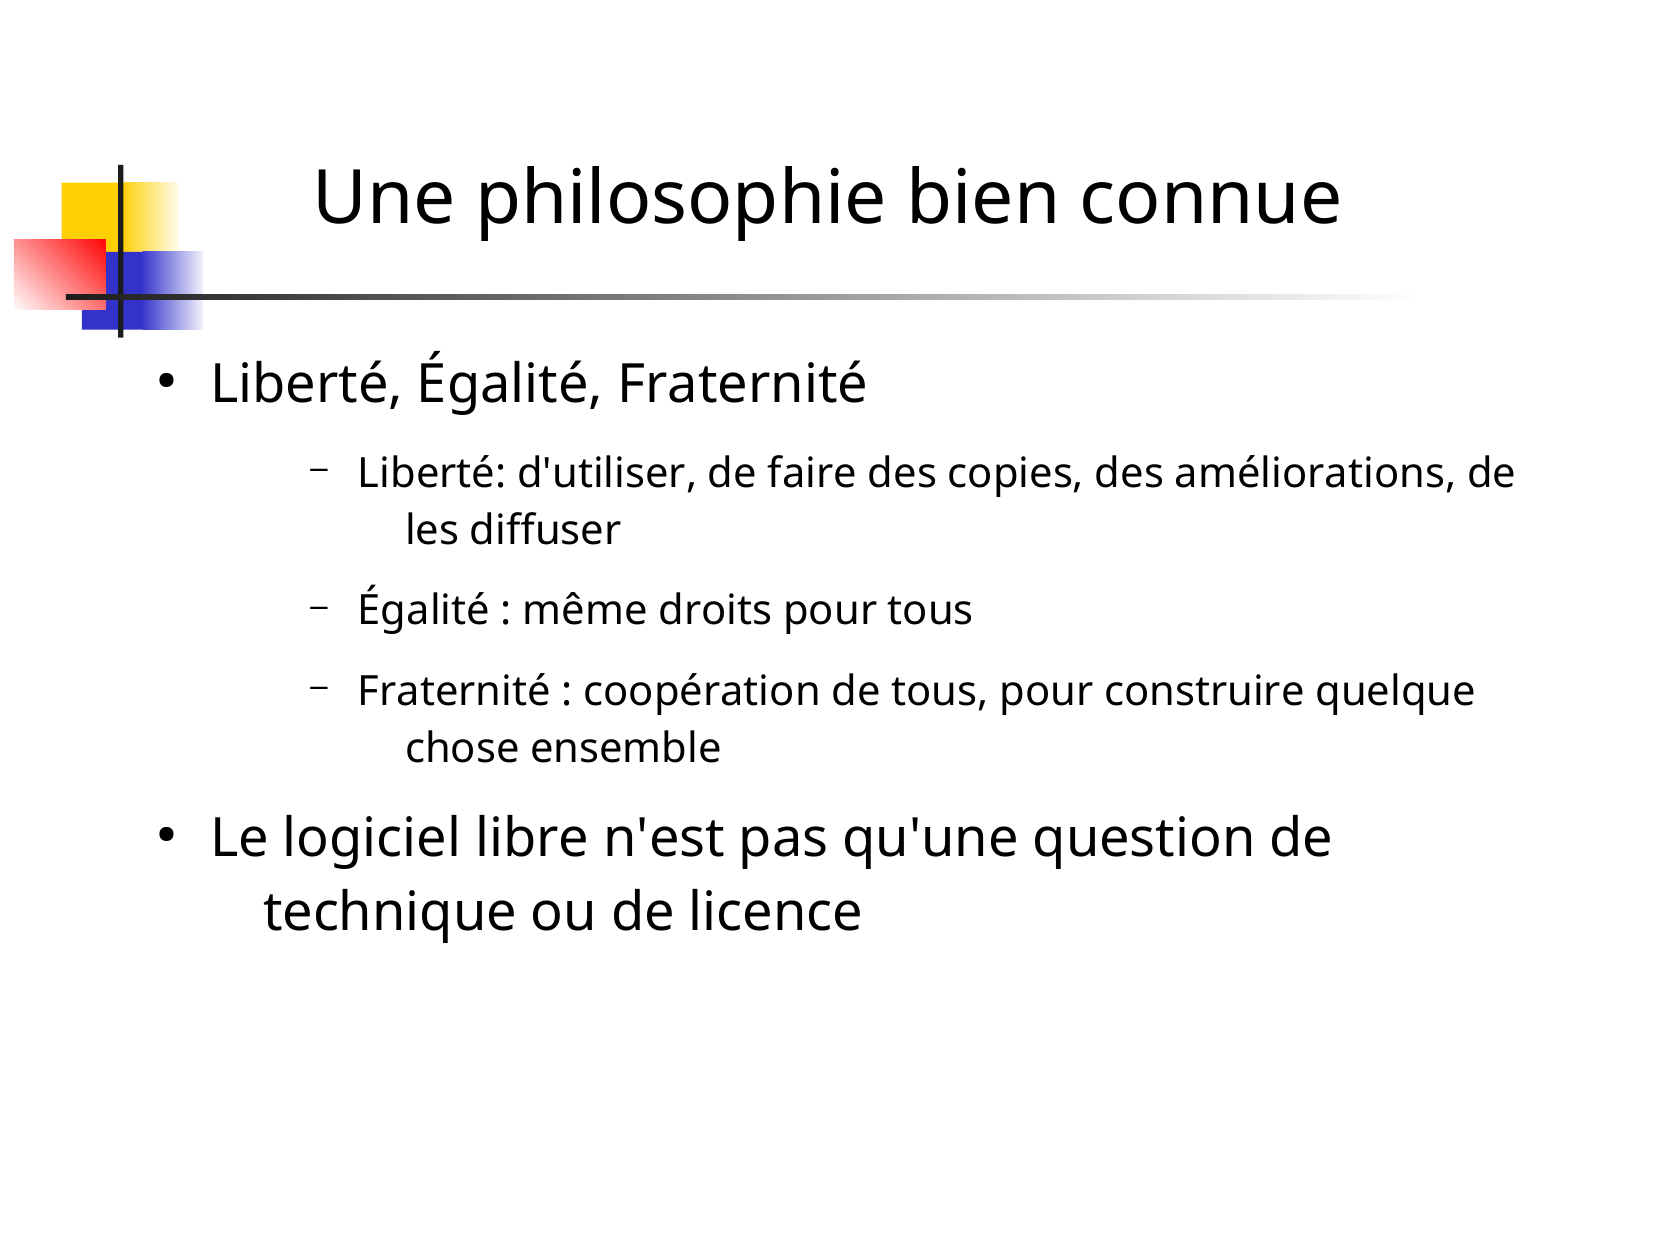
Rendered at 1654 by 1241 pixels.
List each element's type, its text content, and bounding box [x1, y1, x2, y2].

title Une philosophie bien connue [121, 83, 1534, 307]
list Liberté, Égalité, Fraternité Liberté: d'utiliser, de faire des copies, des améliorations, de les diffuser Égalité : même droits pour tous Fraternité : coopération de tous, pour construire quelque chose ensemble Le logiciel libre n'est pas qu'une question de technique ou de licence [121, 344, 1534, 1127]
